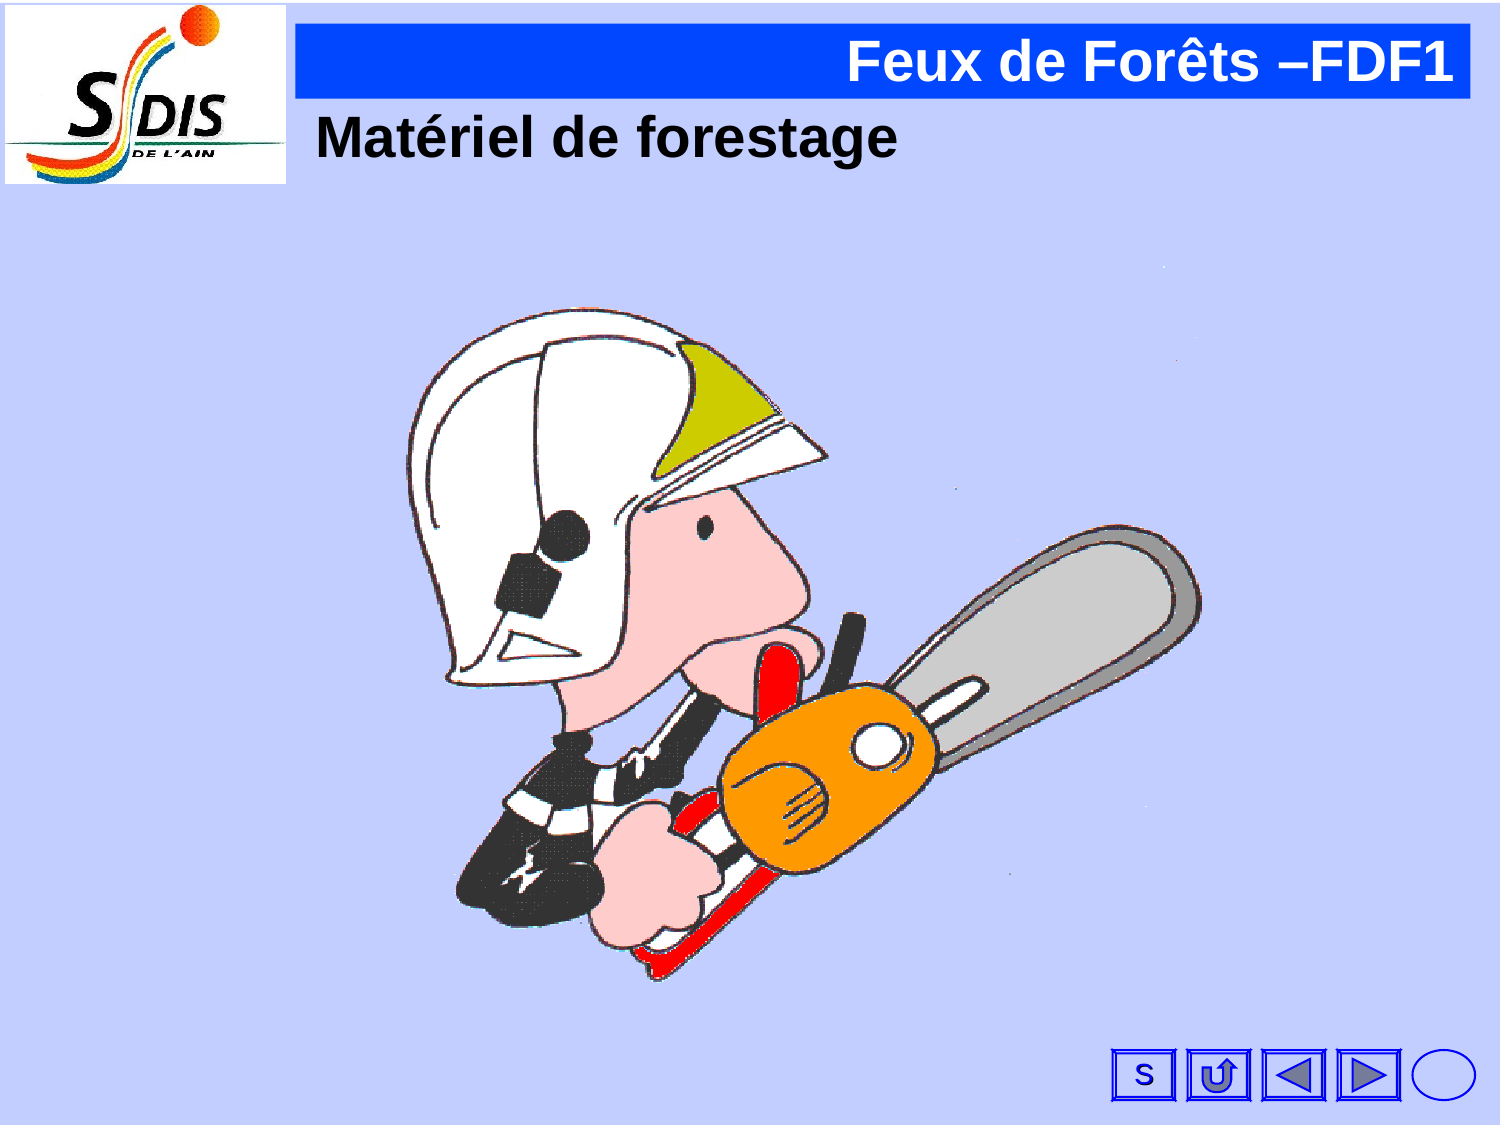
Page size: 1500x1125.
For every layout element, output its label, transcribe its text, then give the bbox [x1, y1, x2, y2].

text_box [0, 2, 1500, 1125]
text_box S [1119, 1050, 1169, 1099]
picture [5, 5, 286, 184]
picture [354, 265, 1241, 1004]
text_box Matériel de forestage [300, 97, 915, 179]
text_box Feux de Forêts –FDF1 [295, 23, 1471, 99]
